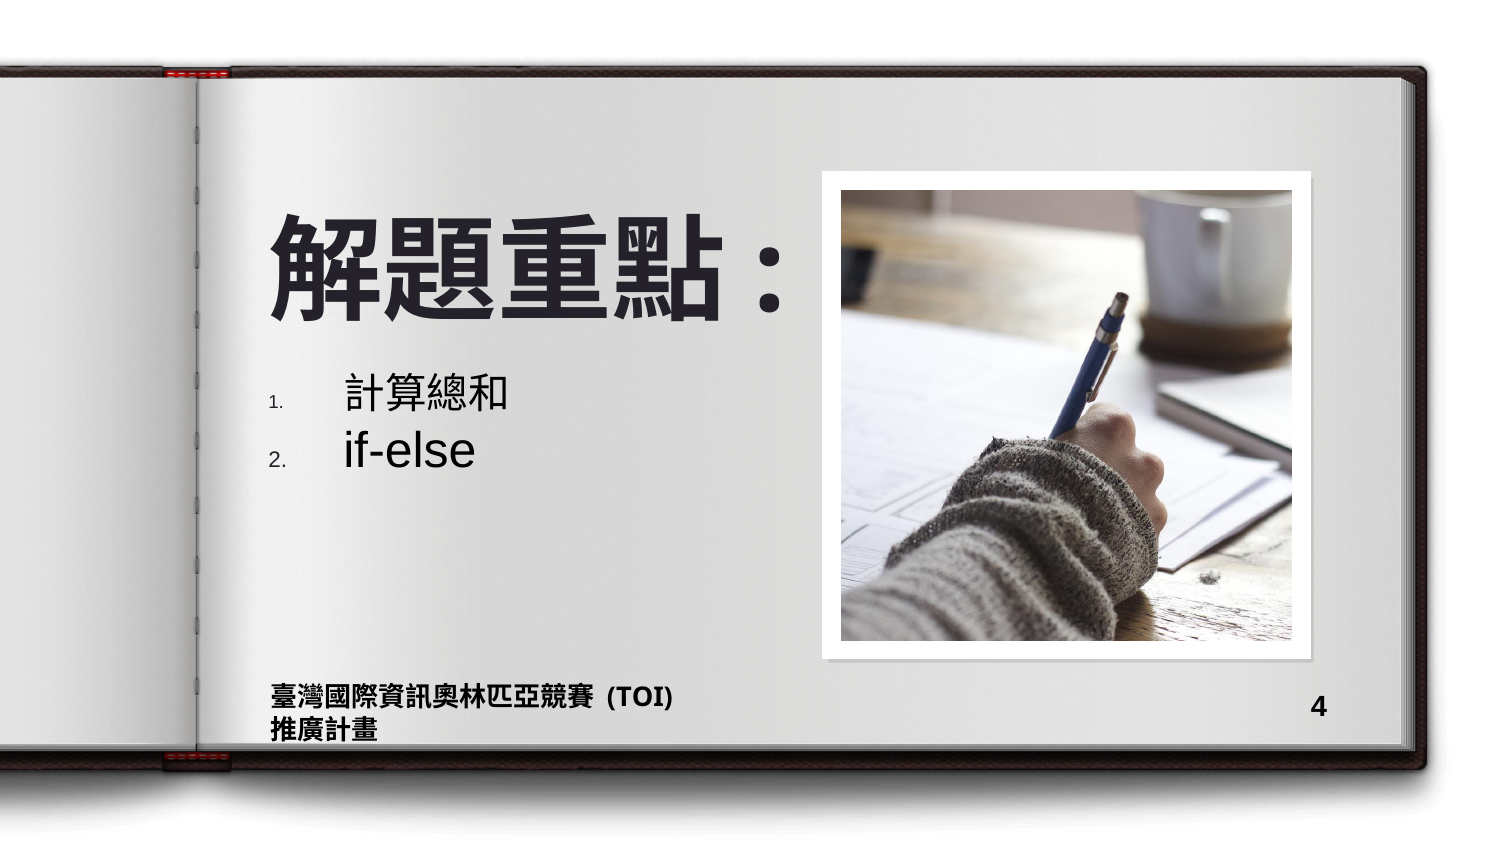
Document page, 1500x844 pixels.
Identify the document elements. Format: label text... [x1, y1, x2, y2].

text_box 解題重點: [253, 158, 784, 350]
text_box [1295, 672, 1386, 737]
text_box 計算總和 if-else [253, 352, 807, 656]
picture [841, 190, 1292, 641]
text_box [829, 178, 1314, 663]
